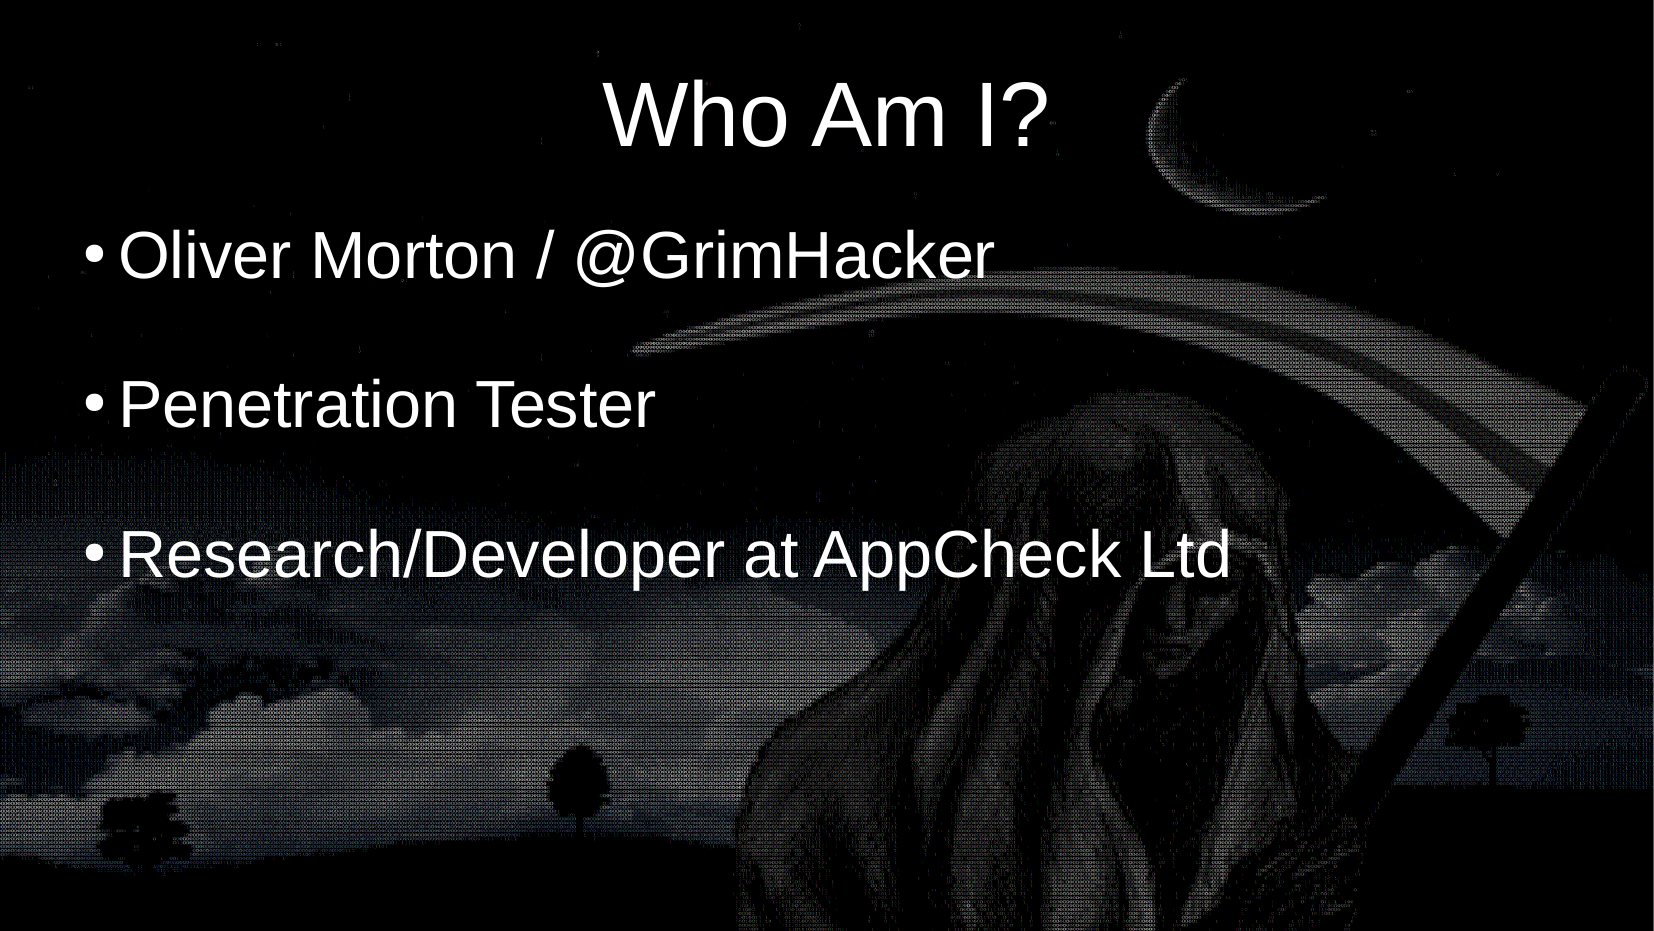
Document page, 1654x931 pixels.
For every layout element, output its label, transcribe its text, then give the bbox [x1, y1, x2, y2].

title Who Am I? [82, 37, 1571, 193]
picture [0, 0, 1654, 931]
list Oliver Morton / @GrimHacker Penetration Tester Research/Developer at AppCheck Ltd [82, 217, 1571, 758]
